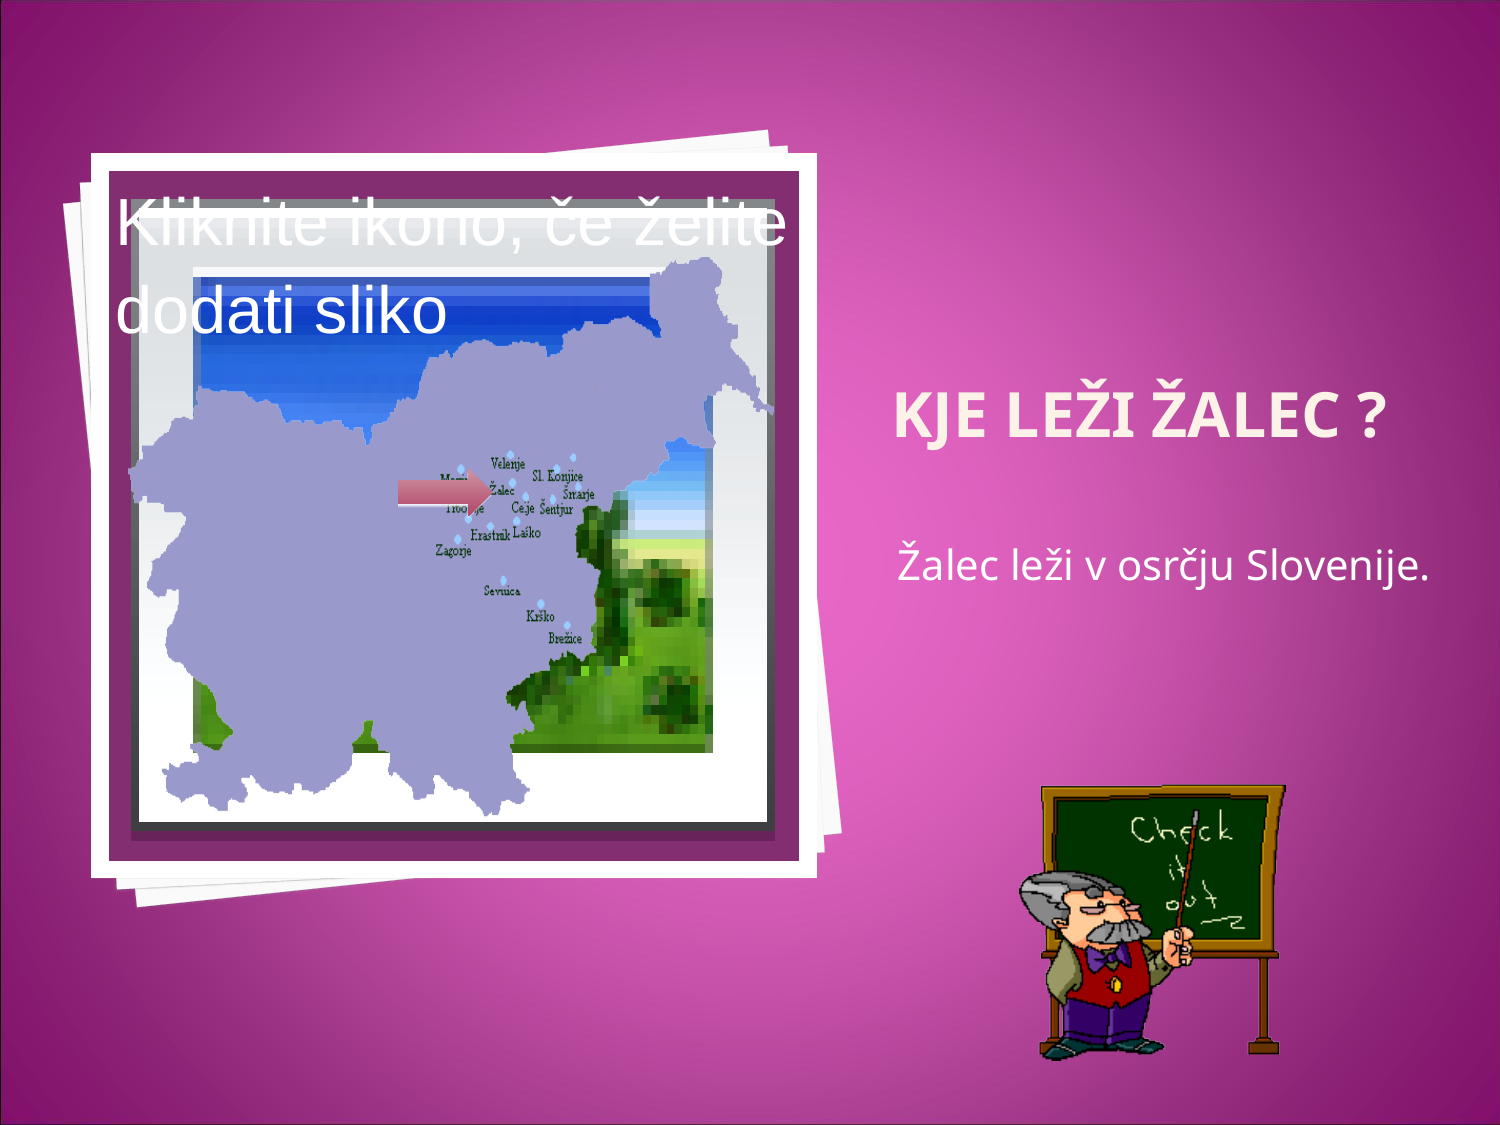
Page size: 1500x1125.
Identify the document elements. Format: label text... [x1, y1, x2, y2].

text_box [398, 468, 493, 516]
title Kje leži žalec ? [884, 187, 1447, 525]
list Žalec leži v osrčju Slovenije. [884, 538, 1447, 854]
picture [0, 0, 1500, 1125]
